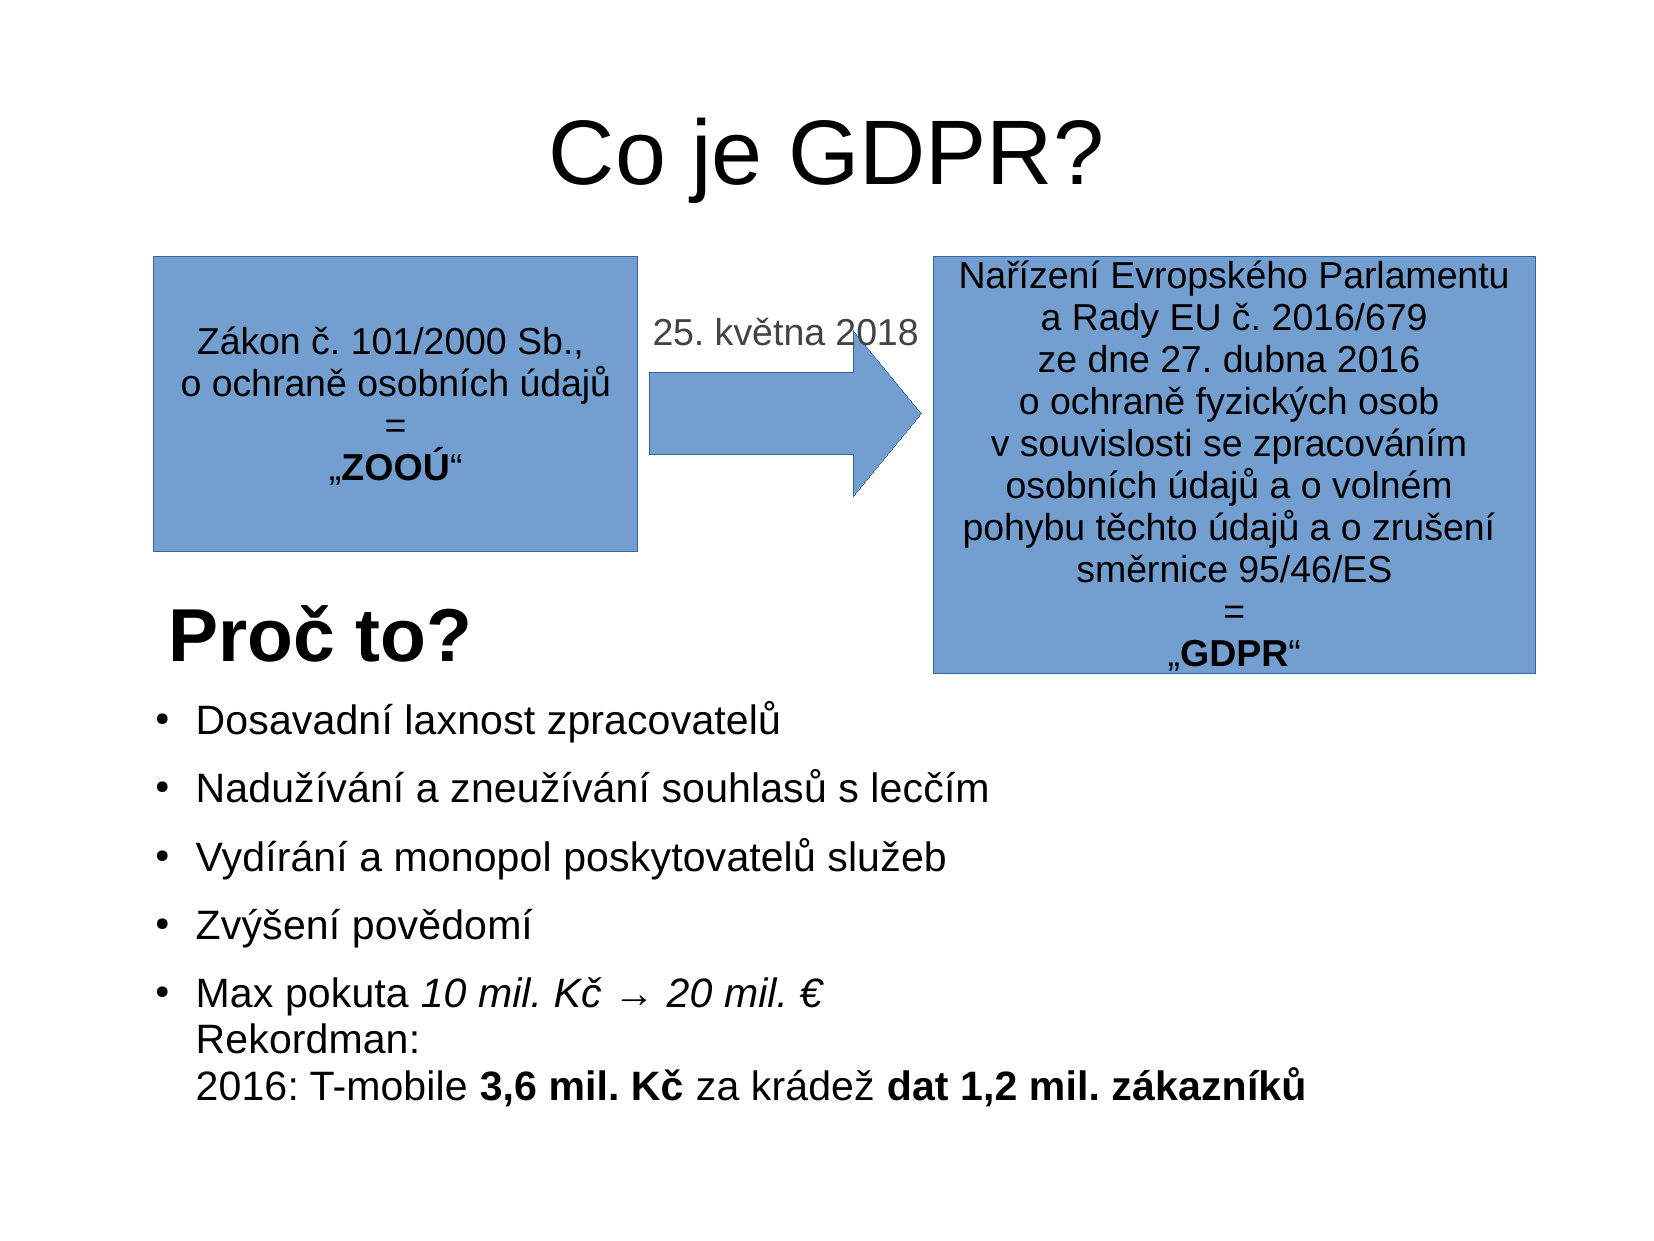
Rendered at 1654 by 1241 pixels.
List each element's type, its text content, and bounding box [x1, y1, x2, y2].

text_box 25. května 2018 [637, 283, 957, 467]
text_box Proč to? [153, 586, 851, 686]
title Co je GDPR? [82, 49, 1571, 257]
list Dosavadní laxnost zpracovatelů Nadužívání a zneužívání souhlasů s lecčím Vydírání a monopol poskytovatelů služeb Zvýšení povědomí Max pokuta 10 mil. Kč → 20 mil. € Rekordman: 2016: T-mobile 3,6 mil. Kč za krádež dat 1,2 mil. zákazníků [141, 696, 1630, 1109]
text_box [853, 467, 878, 497]
text_box Zákon č. 101/2000 Sb., o ochraně osobních údajů = „ZOOÚ“ [153, 256, 638, 552]
text_box Nařízení Evropského Parlamentu a Rady EU č. 2016/679 ze dne 27. dubna 2016 o ochraně fyzických osob v souvislosti se zpracováním osobních údajů a o volném pohybu těchto údajů a o zrušení směrnice 95/46/ES = „GDPR“ [933, 256, 1536, 674]
